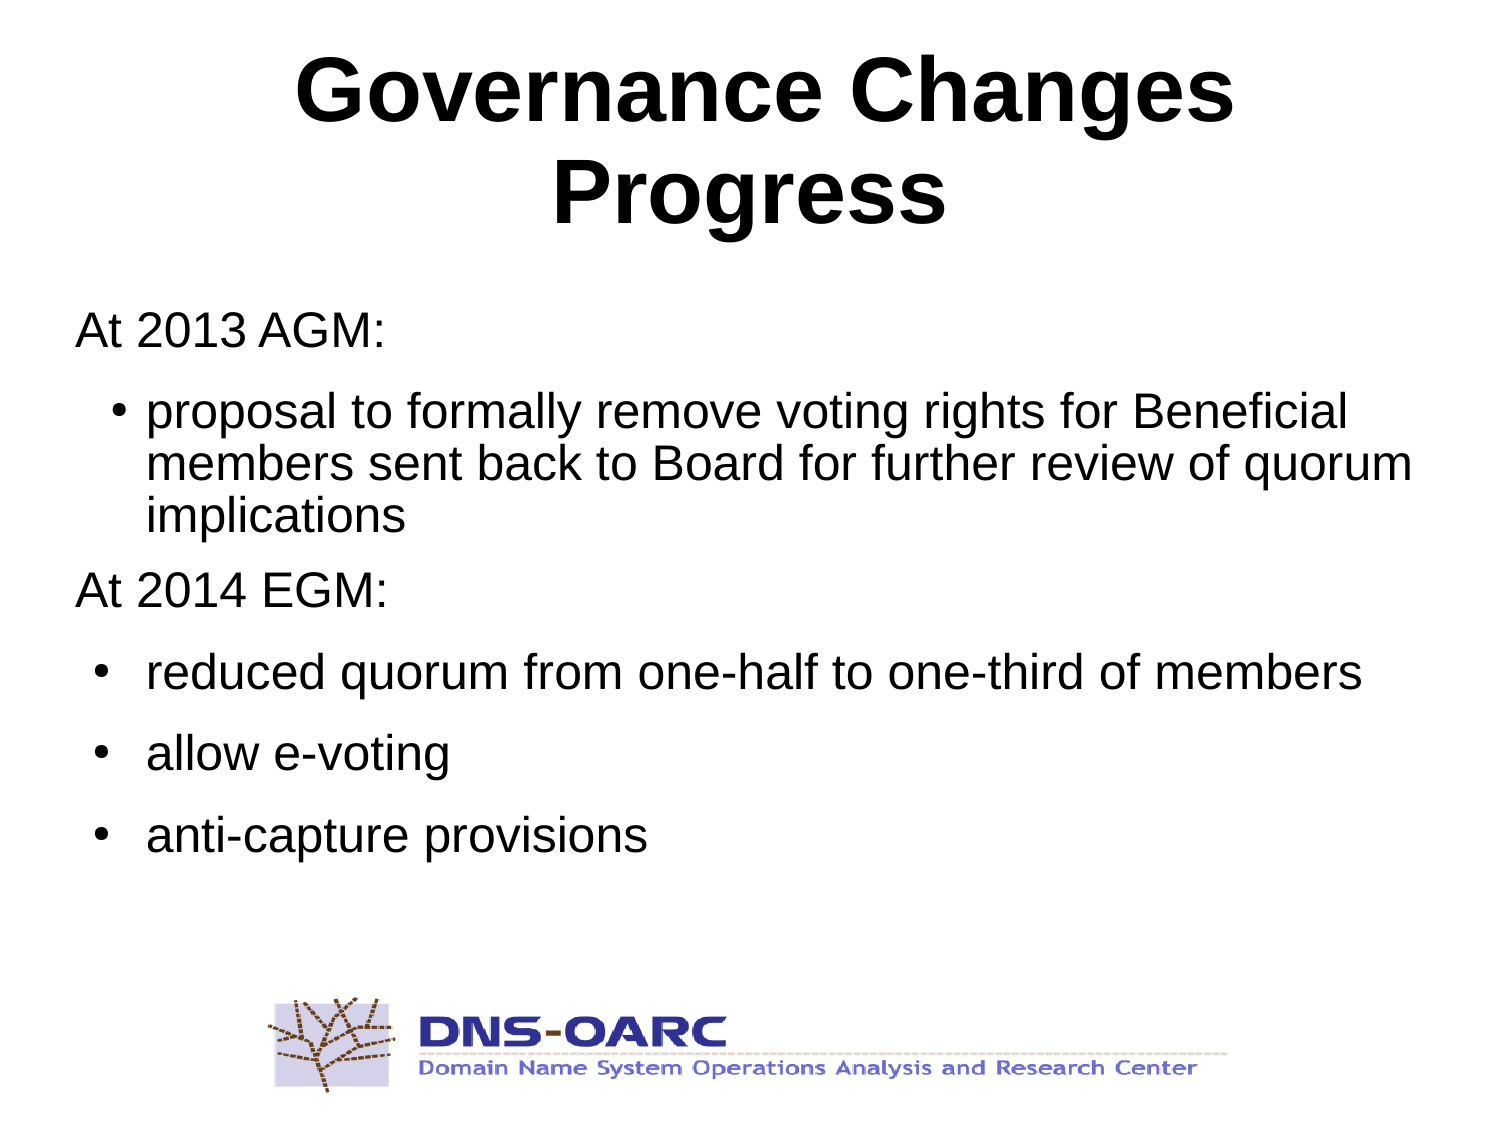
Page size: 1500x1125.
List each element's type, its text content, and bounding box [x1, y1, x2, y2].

picture [214, 991, 1259, 1099]
subtitle At 2013 AGM: proposal to formally remove voting rights for Beneficial members sent back to Board for further review of quorum implications At 2014 EGM: reduced quorum from one-half to one-third of members allow e-voting anti-capture provisions [75, 298, 1425, 952]
title Governance Changes Progress [75, 33, 1425, 245]
